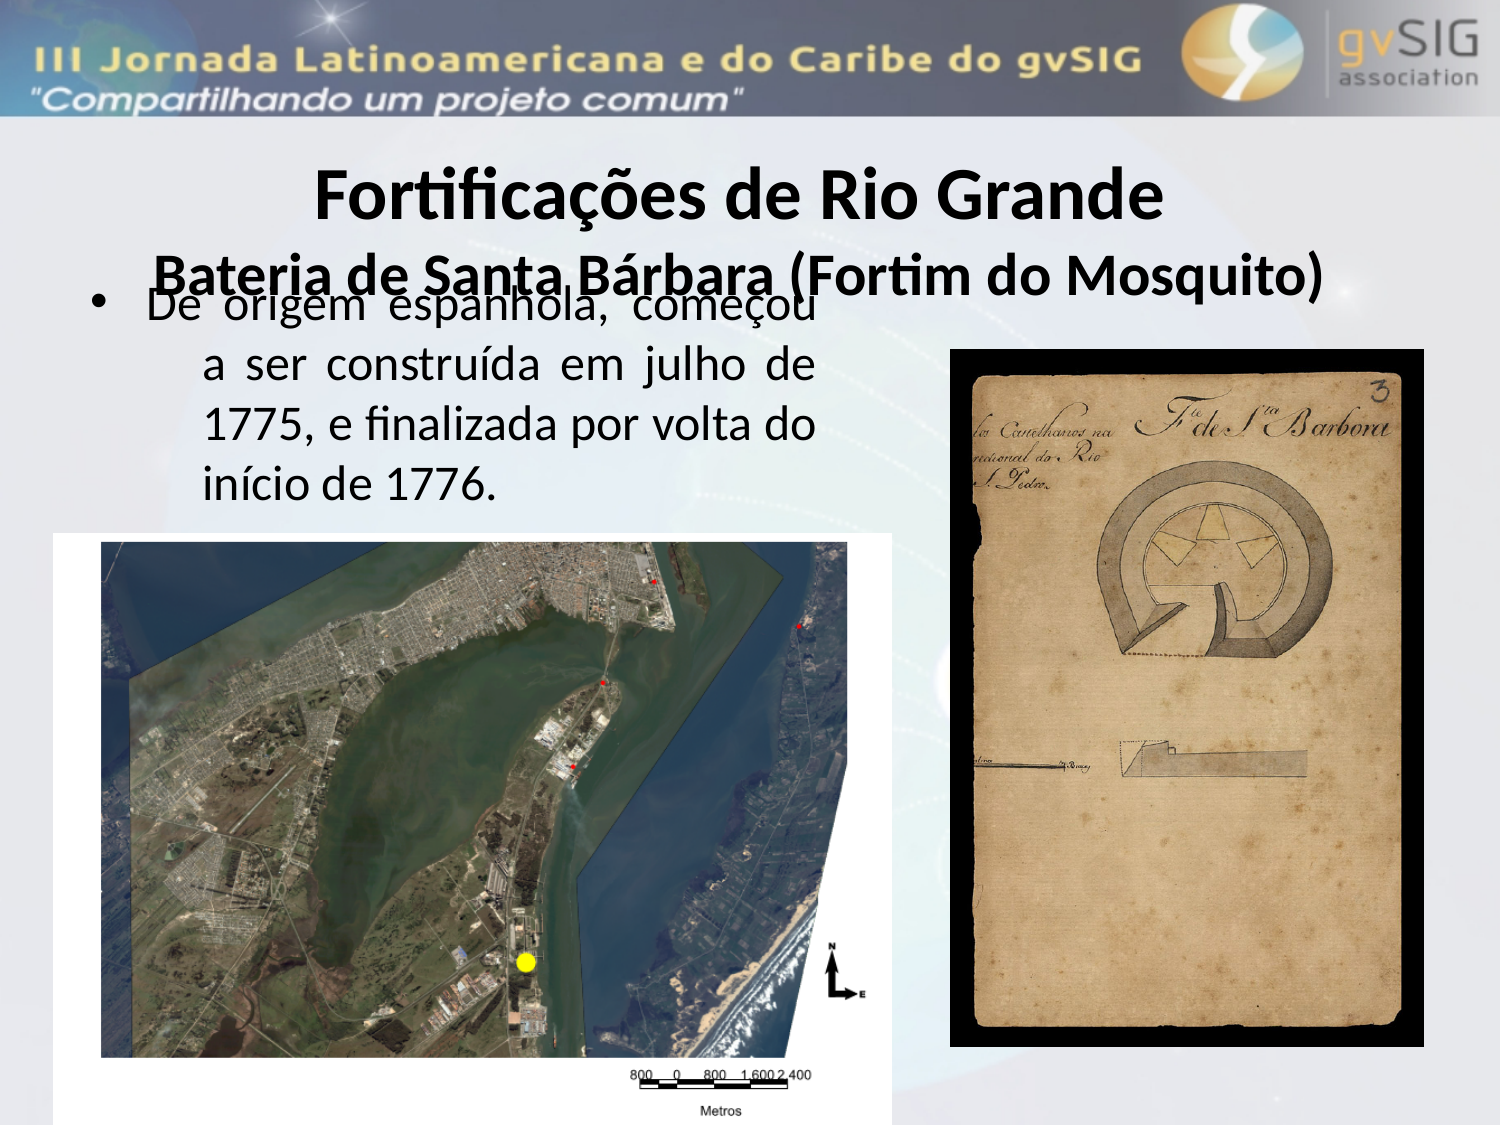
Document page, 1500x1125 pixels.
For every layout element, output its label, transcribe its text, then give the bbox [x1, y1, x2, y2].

picture [53, 533, 892, 1125]
title Fortificações de Rio Grande Bateria de Santa Bárbara (Fortim do Mosquito) [64, 137, 1415, 325]
list De origem espanhola, começou a ser construída em julho de 1775, e finalizada por volta do início de 1776. [75, 262, 833, 533]
picture [950, 349, 1424, 1047]
